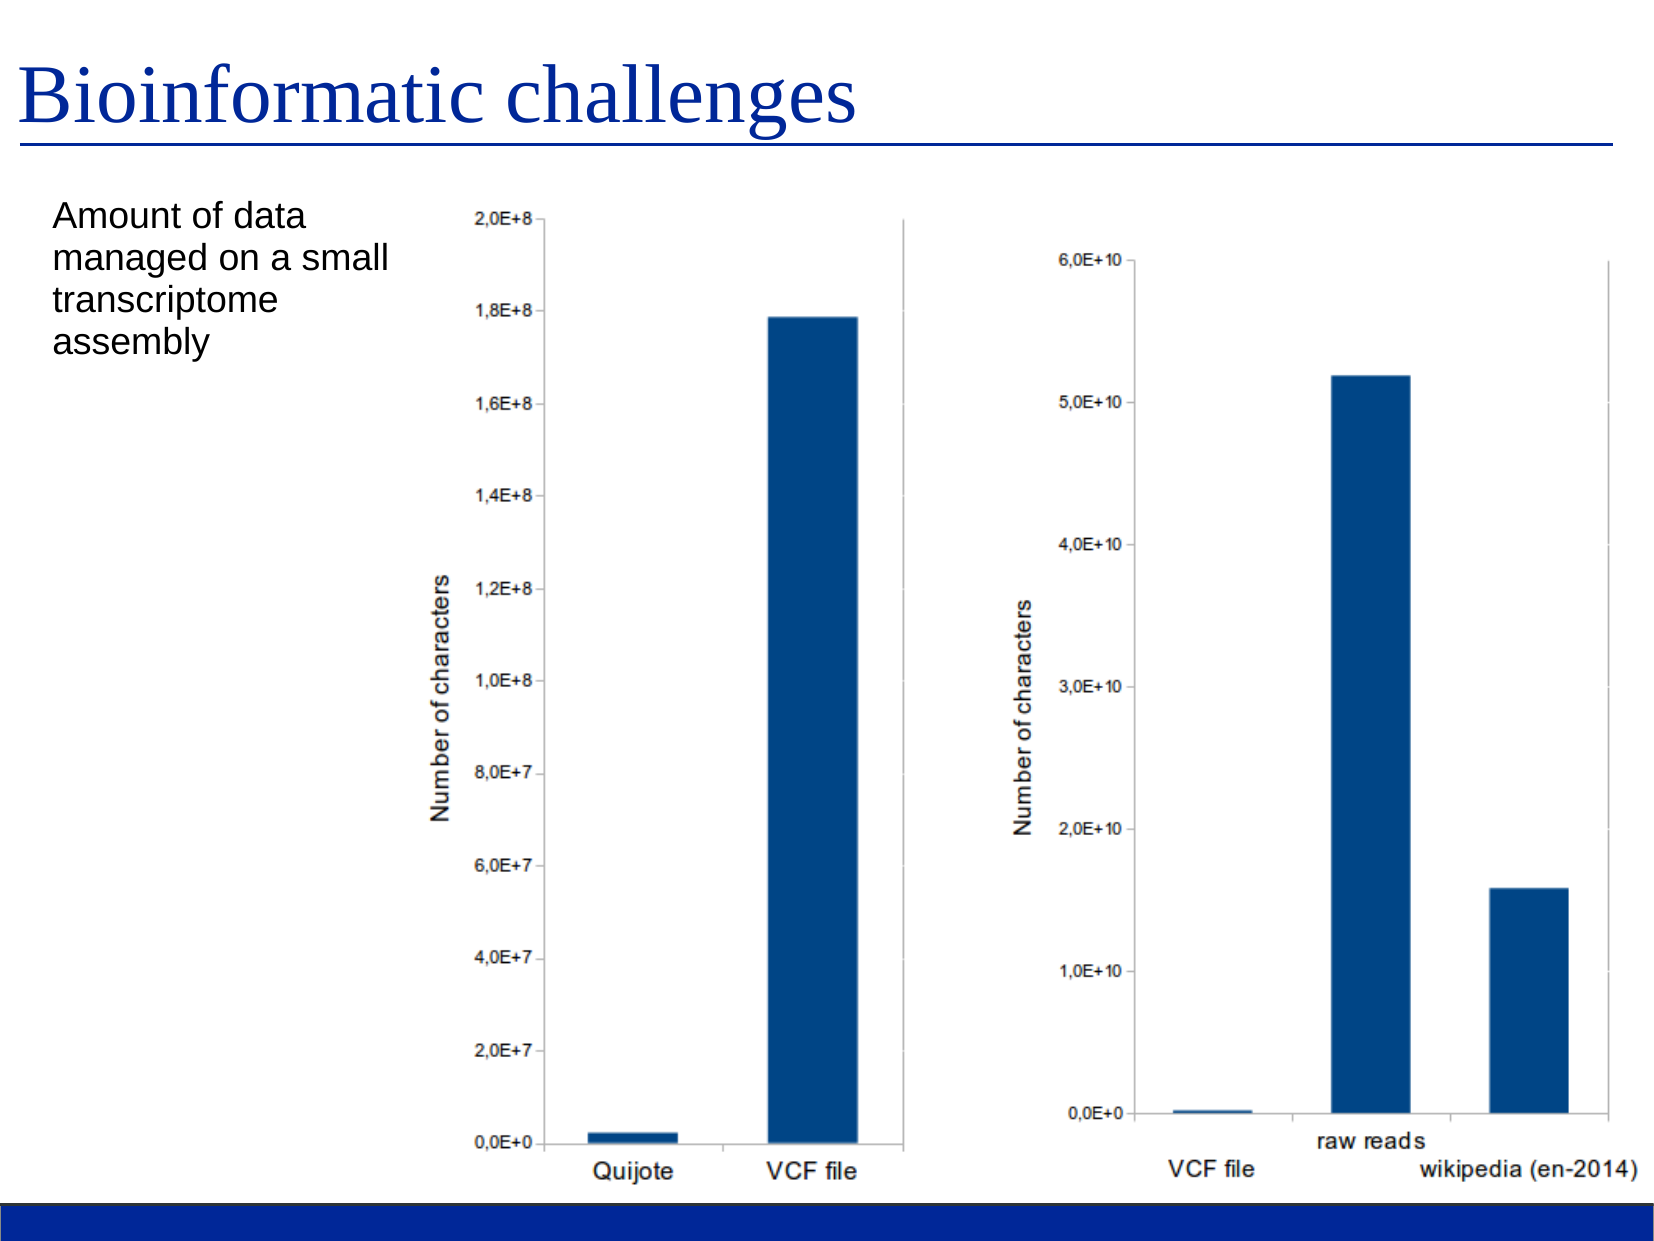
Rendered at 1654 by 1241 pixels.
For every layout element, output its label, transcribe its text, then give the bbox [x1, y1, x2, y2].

title Bioinformatic challenges [17, 0, 1589, 198]
text_box Amount of data managed on a small transcriptome assembly [37, 187, 451, 371]
picture [411, 198, 916, 1188]
picture [995, 166, 1644, 1196]
